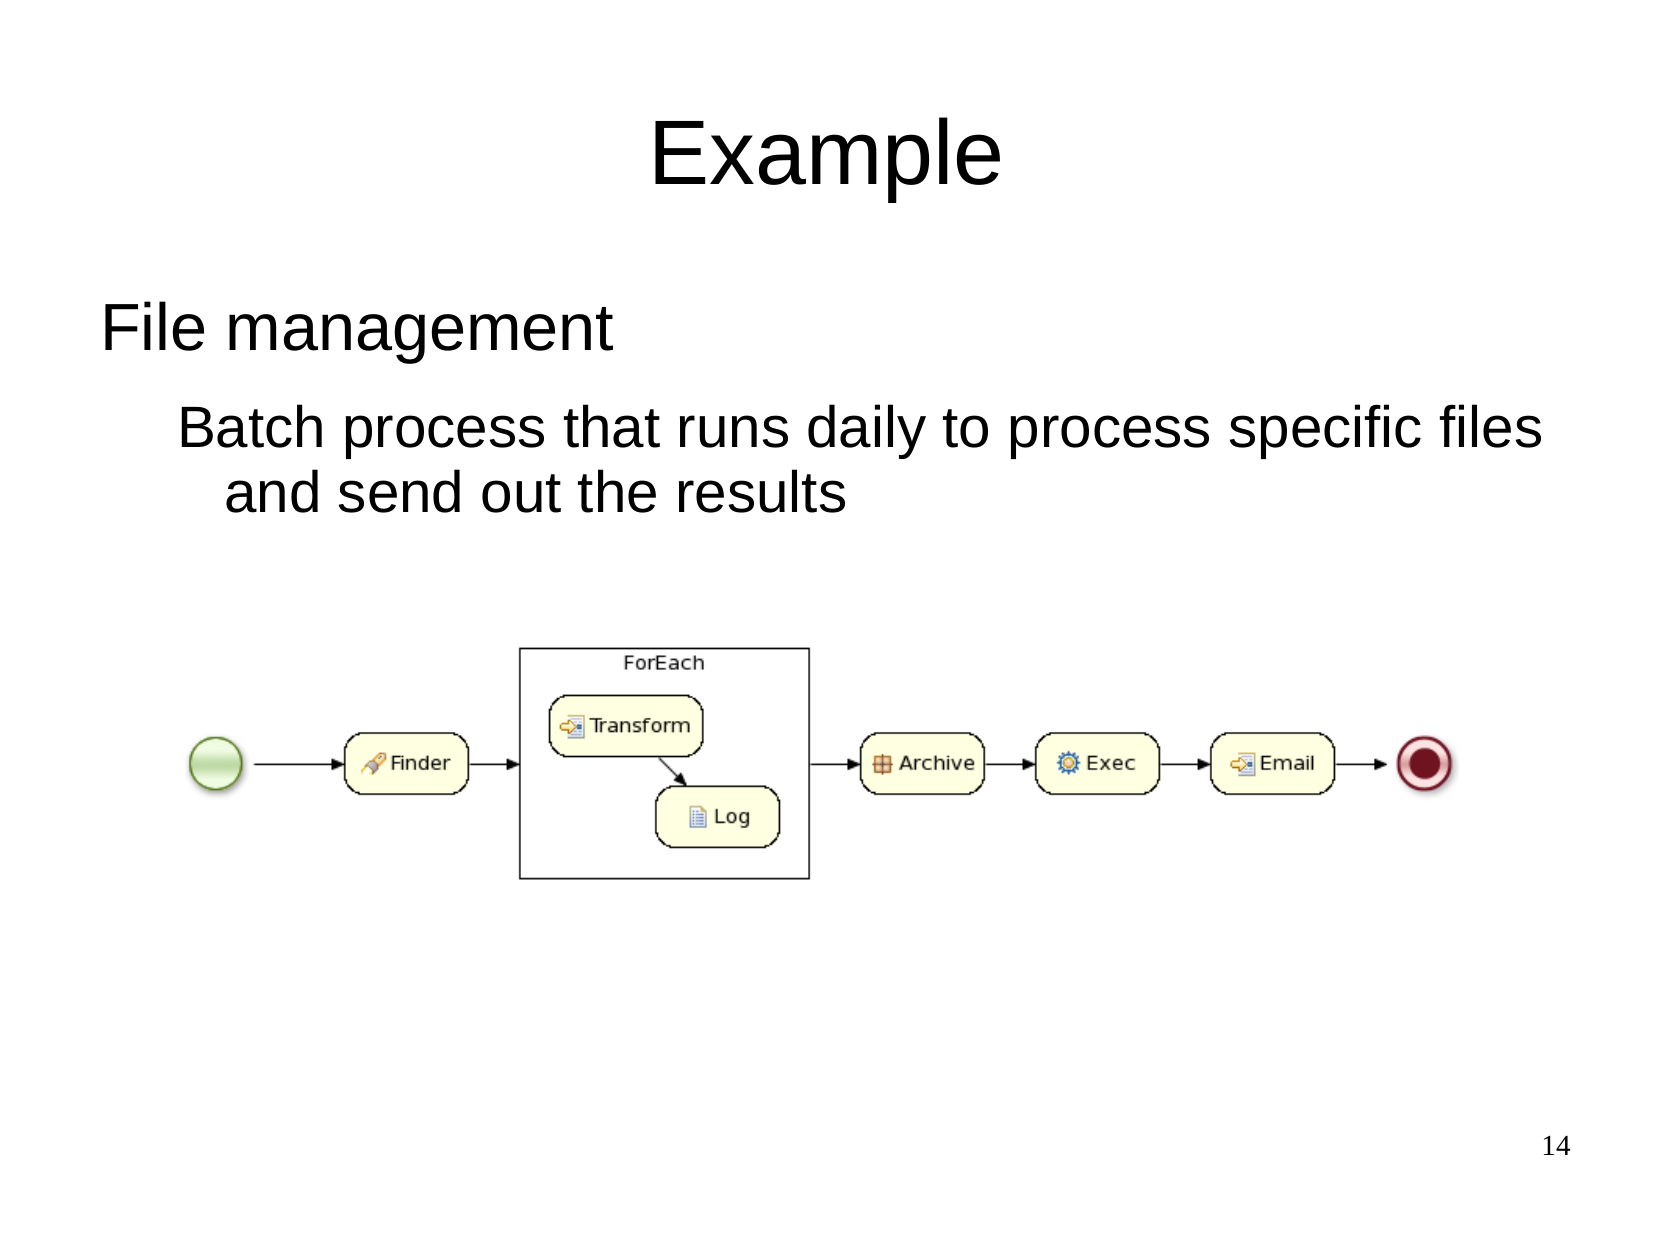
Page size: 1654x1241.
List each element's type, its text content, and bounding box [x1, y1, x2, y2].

picture [177, 637, 1459, 886]
list File management Batch process that runs daily to process specific files and send out the results [82, 290, 1571, 1094]
title Example [82, 56, 1571, 250]
